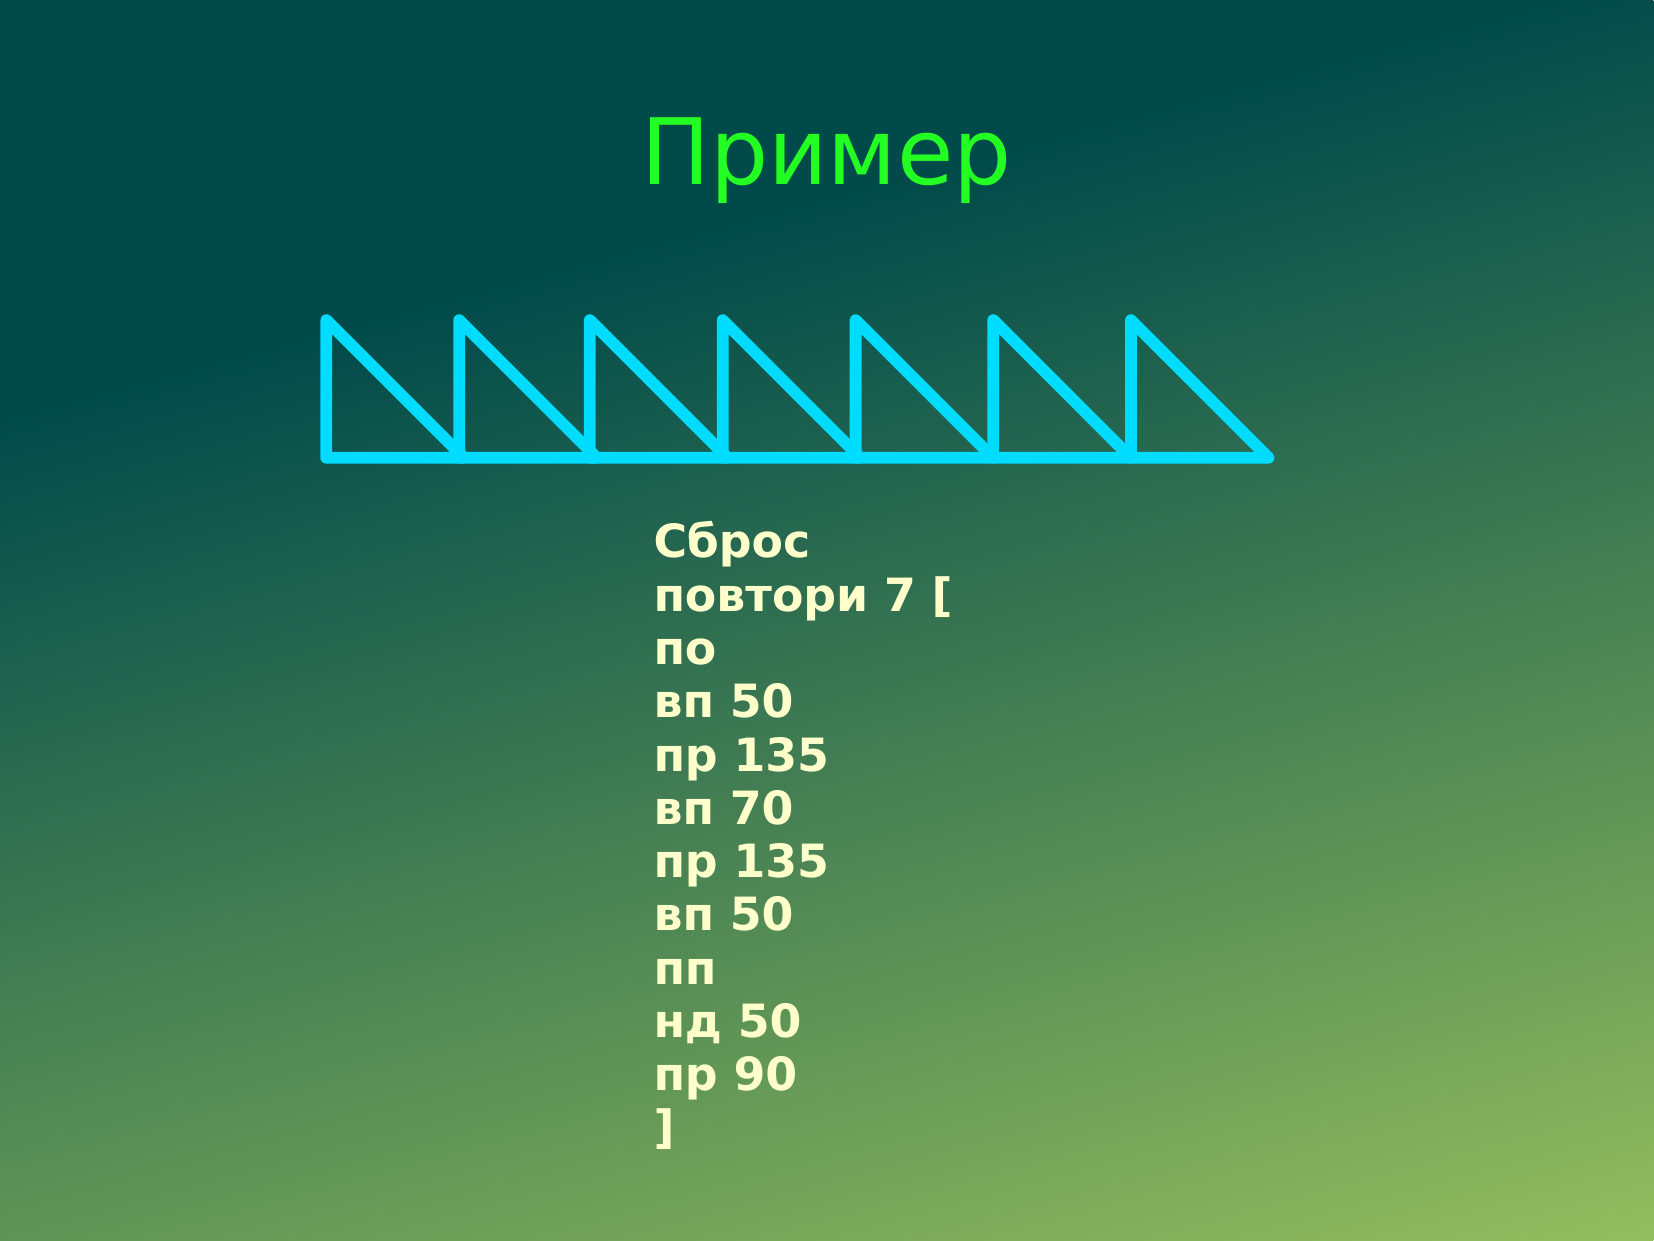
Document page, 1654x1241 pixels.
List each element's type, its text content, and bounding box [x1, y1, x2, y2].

title Пример [82, 56, 1571, 250]
text_box Сброс повтори 7 [ по вп 50 пр 135 вп 70 пр 135 вп 50 пп нд 50 пр 90 ] [638, 508, 1101, 1163]
